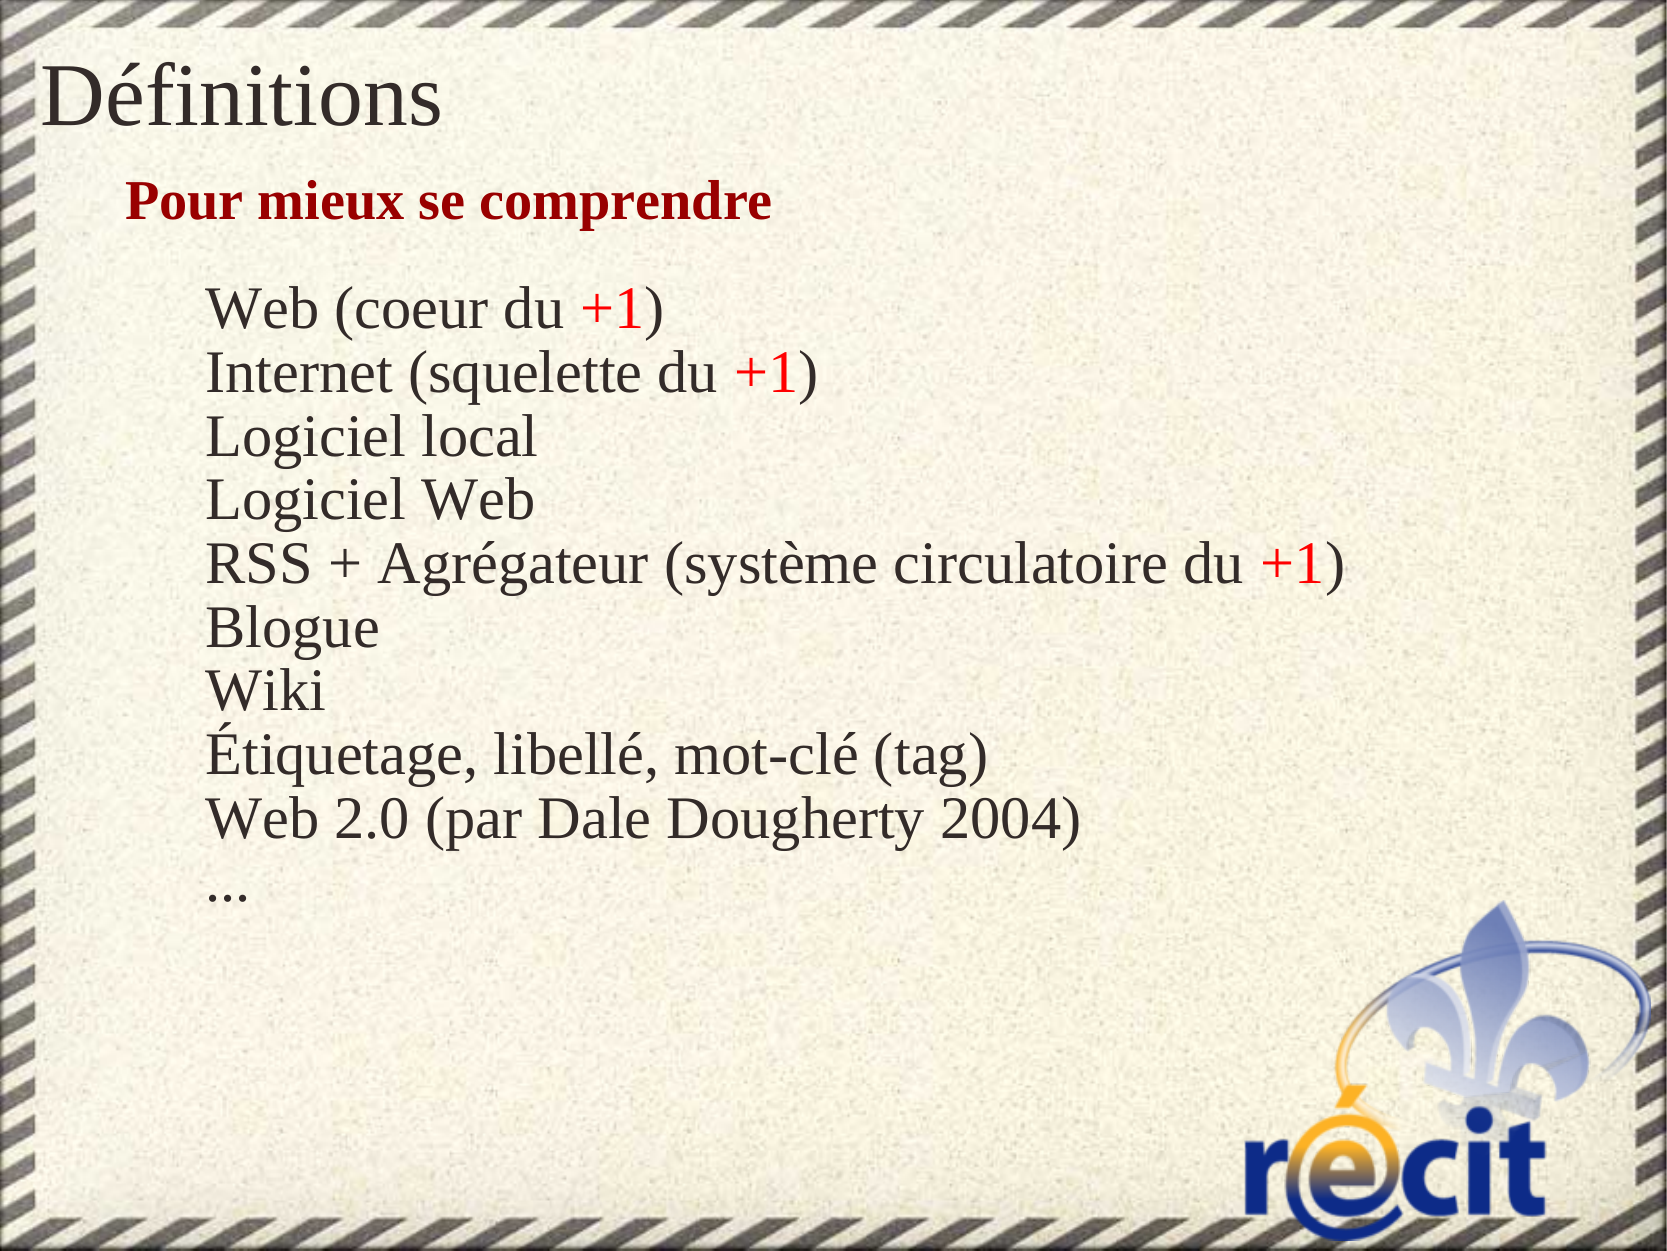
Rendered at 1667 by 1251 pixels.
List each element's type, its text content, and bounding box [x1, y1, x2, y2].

text_box Pour mieux se comprendre [124, 172, 1532, 232]
picture [0, 0, 1667, 1251]
title Définitions [40, 50, 1627, 201]
list Web (coeur du +1) Internet (squelette du +1) Logiciel local Logiciel Web RSS + Agrégateur (système circulatoire du +1) Blogue Wiki Étiquetage, libellé, mot-clé (tag) Web 2.0 (par Dale Dougherty 2004) ... [186, 277, 1625, 1101]
